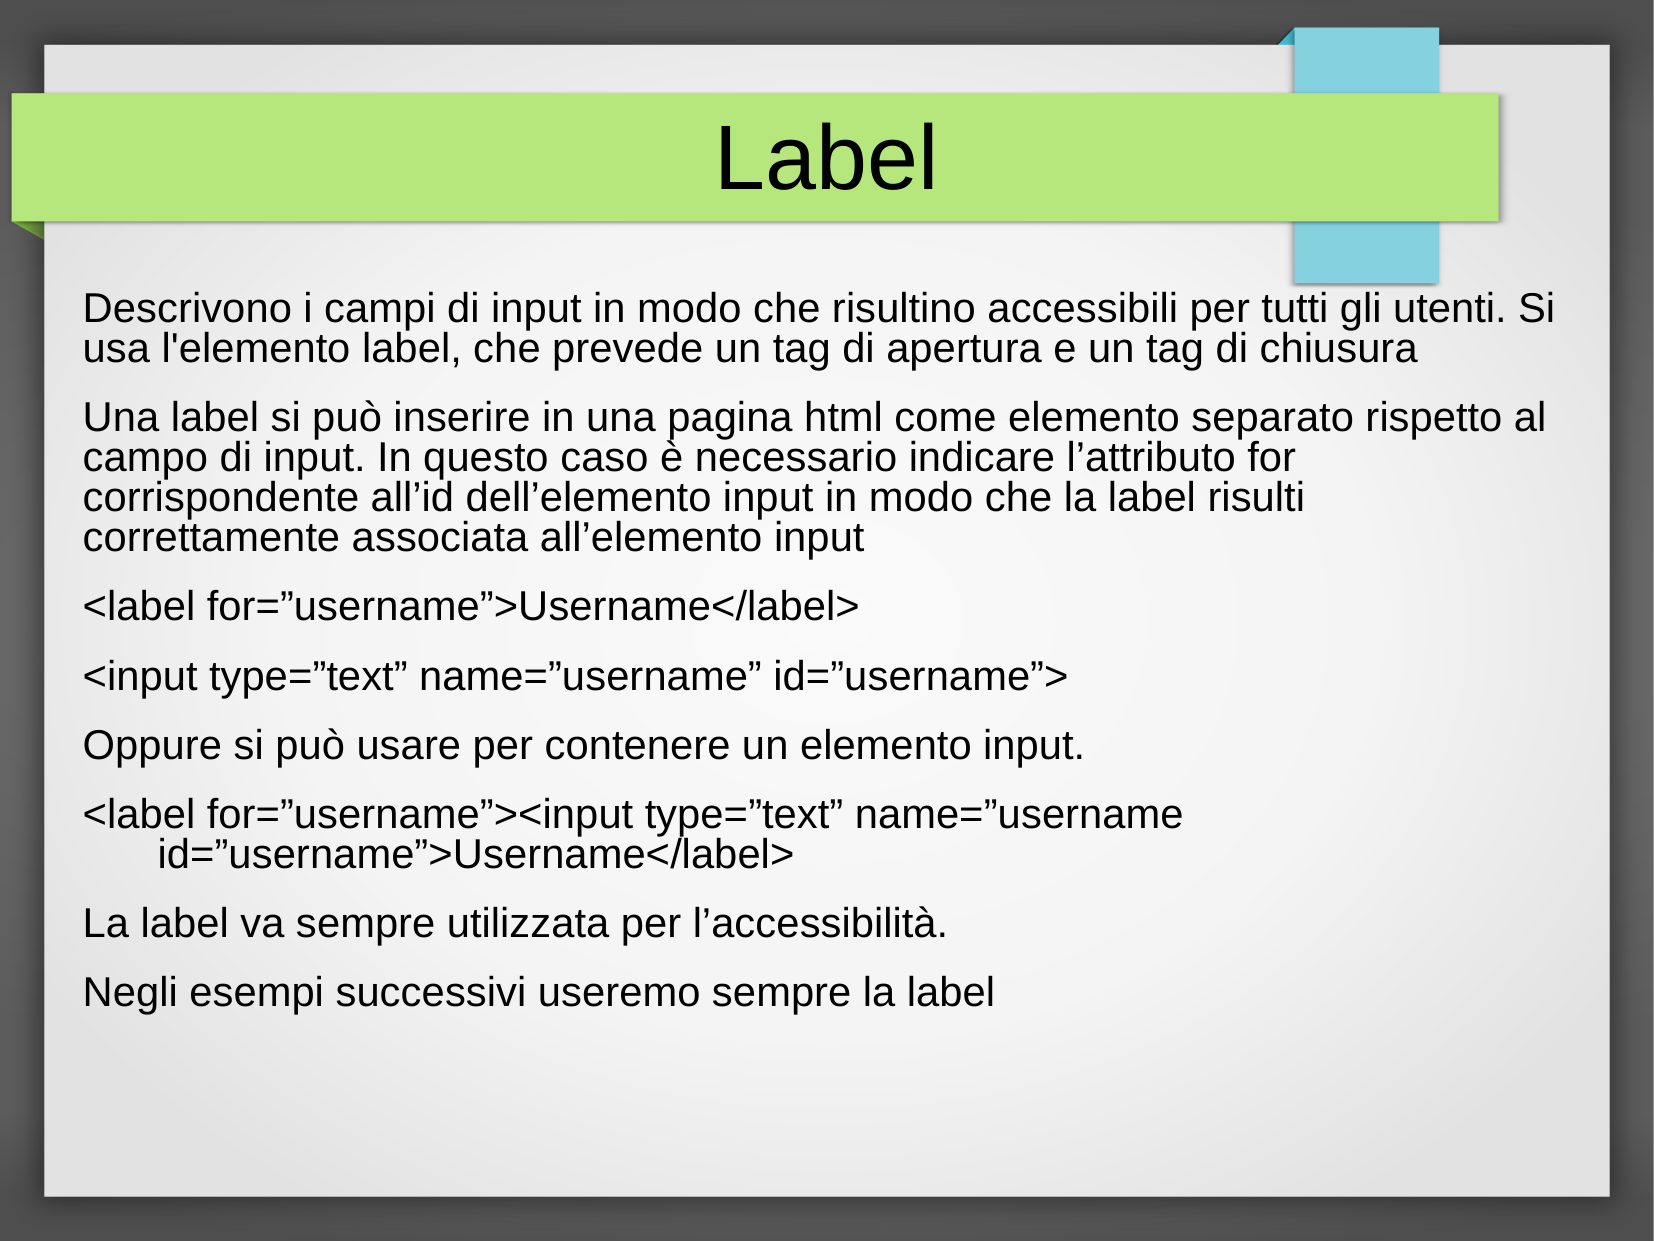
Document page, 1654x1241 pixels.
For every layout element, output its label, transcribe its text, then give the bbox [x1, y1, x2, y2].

list Descrivono i campi di input in modo che risultino accessibili per tutti gli utenti. Si usa l'elemento label, che prevede un tag di apertura e un tag di chiusura Una label si può inserire in una pagina html come elemento separato rispetto al campo di input. In questo caso è necessario indicare l’attributo for corrispondente all’id dell’elemento input in modo che la label risulti correttamente associata all’elemento input <label for=”username”>Username</label> <input type=”text” name=”username” id=”username”> Oppure si può usare per contenere un elemento input. <label for=”username”><input type=”text” name=”username id=”username”>Username</label> La label va sempre utilizzata per l’accessibilità. Negli esempi successivi useremo sempre la label [82, 290, 1571, 1158]
title Label [82, 49, 1571, 257]
picture [0, 0, 1654, 1241]
